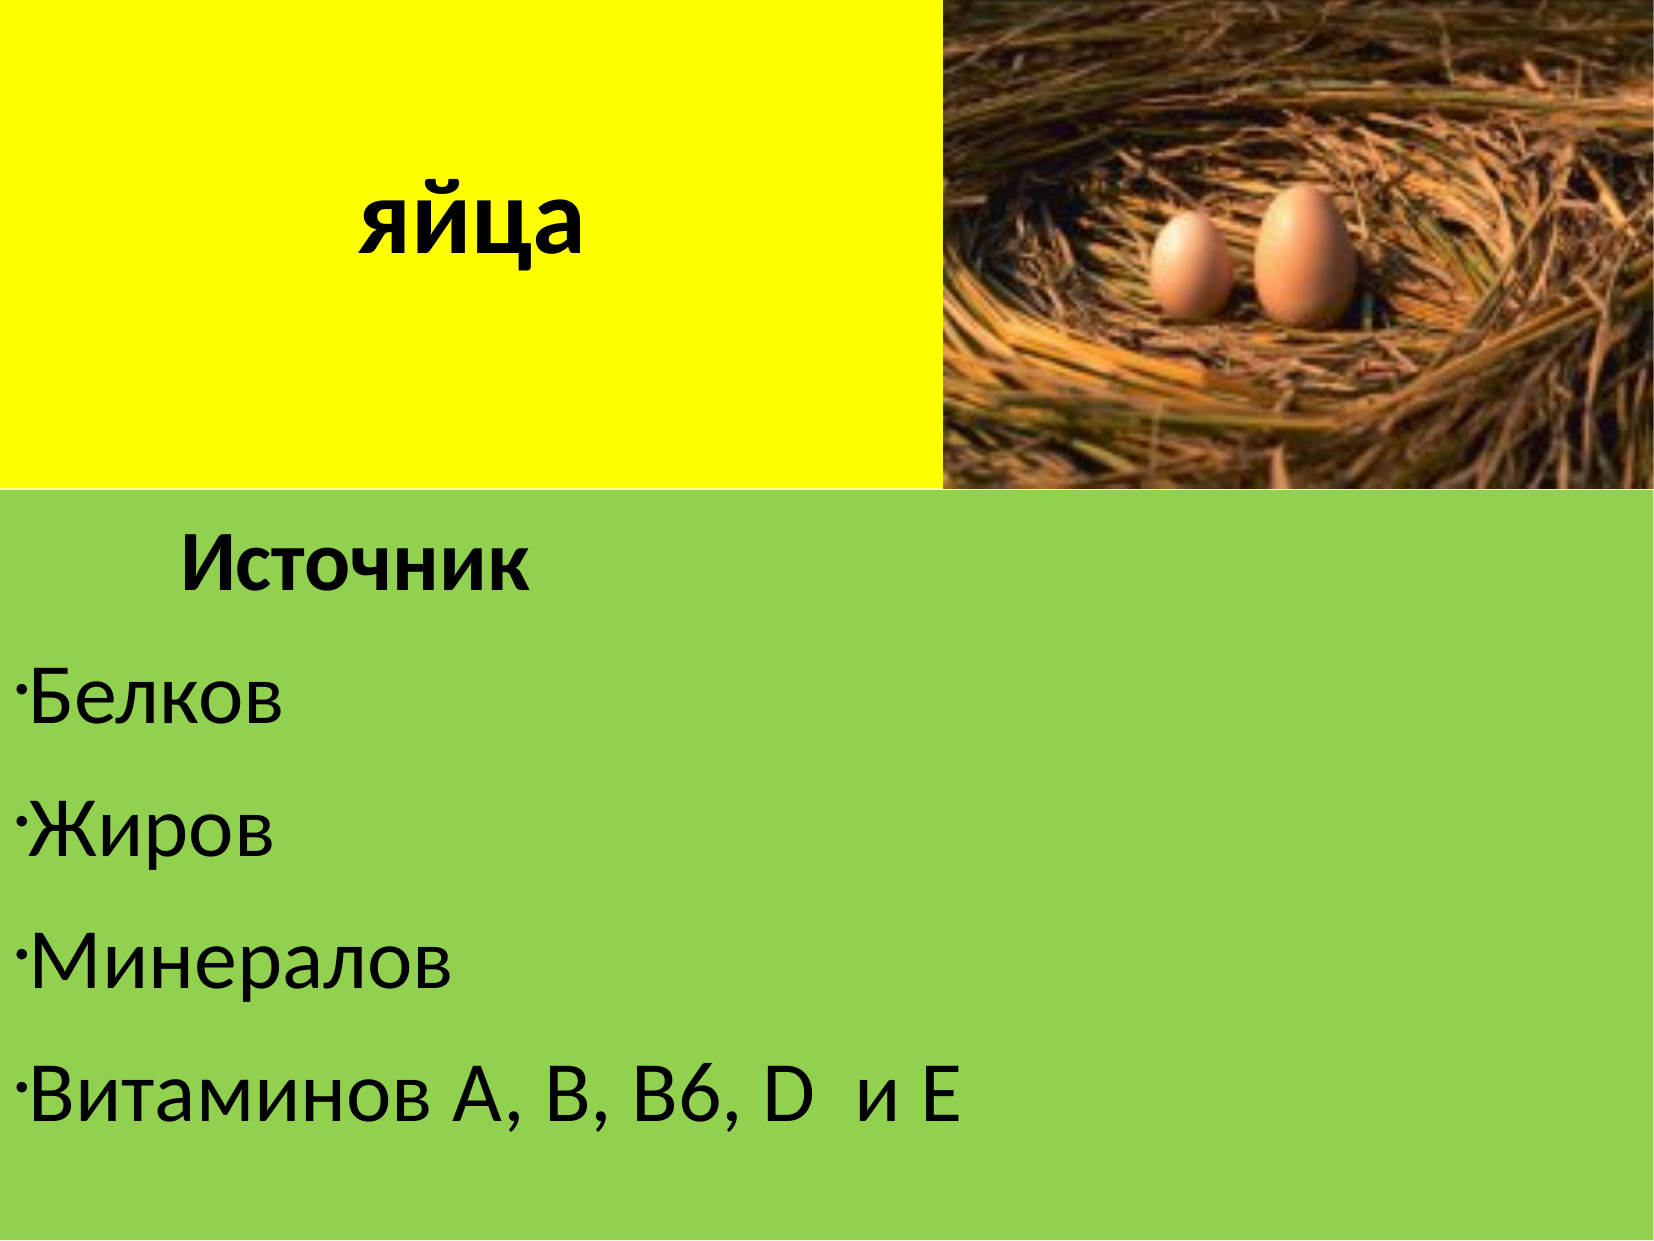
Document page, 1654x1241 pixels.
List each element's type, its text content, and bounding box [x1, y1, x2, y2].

list Источник Белков Жиров Минералов Витаминов А, В, В6, D и Е [0, 489, 1654, 1241]
picture [943, 0, 1654, 489]
title яйца [0, 0, 943, 489]
